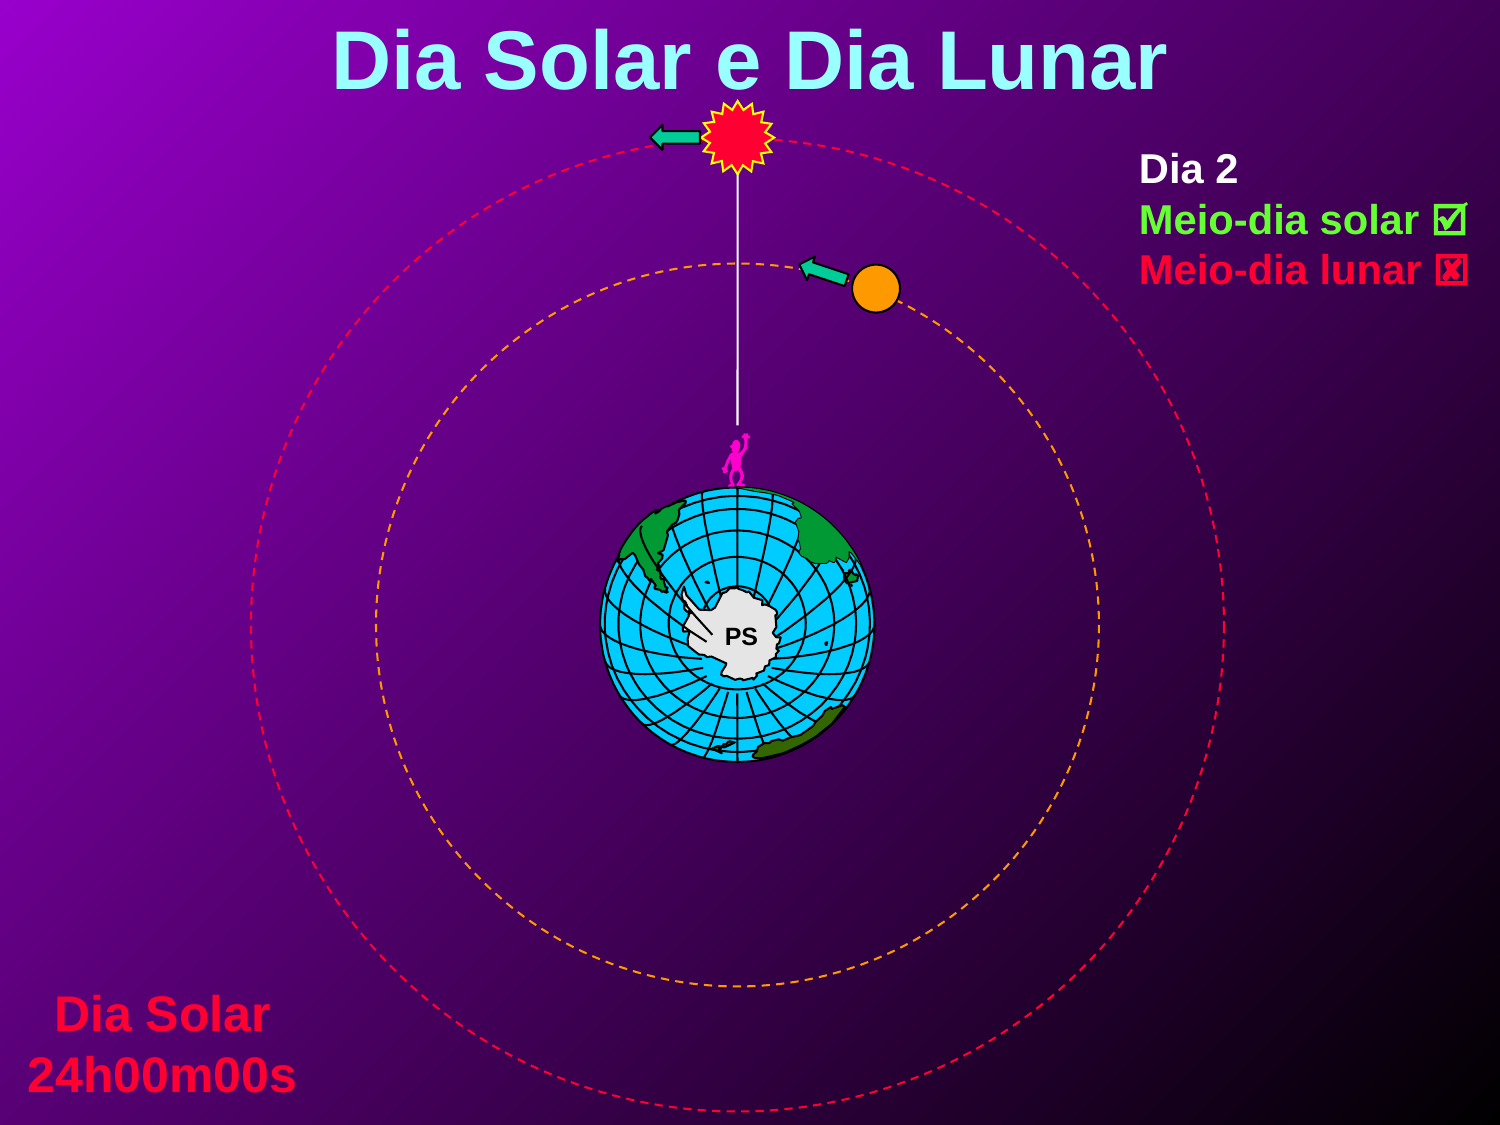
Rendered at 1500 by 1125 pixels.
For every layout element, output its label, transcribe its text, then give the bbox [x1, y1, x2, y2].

text_box [707, 689, 768, 716]
text_box [739, 532, 765, 559]
text_box [626, 701, 650, 724]
text_box [685, 615, 710, 655]
text_box [649, 725, 677, 743]
text_box [757, 564, 781, 600]
text_box [771, 577, 796, 613]
text_box [617, 673, 643, 699]
text_box [642, 627, 675, 655]
text_box [722, 434, 750, 486]
text_box [674, 516, 705, 546]
text_box PS [710, 614, 774, 659]
text_box [757, 714, 782, 734]
text_box [633, 675, 666, 696]
text_box [602, 597, 606, 628]
text_box [780, 619, 804, 645]
text_box [848, 639, 867, 671]
text_box [739, 511, 769, 533]
text_box [620, 526, 665, 590]
text_box [799, 627, 833, 655]
text_box [848, 670, 865, 698]
text_box [852, 264, 901, 313]
text_box [764, 538, 792, 571]
text_box [676, 742, 706, 756]
text_box [690, 686, 718, 710]
text_box [705, 511, 736, 533]
text_box [642, 599, 668, 635]
text_box [703, 489, 736, 498]
text_box [641, 502, 684, 562]
text_box [686, 494, 700, 504]
text_box [602, 634, 610, 665]
text_box [671, 597, 687, 623]
text_box [647, 653, 685, 672]
text_box [684, 731, 711, 747]
text_box [704, 498, 736, 511]
text_box [806, 599, 833, 635]
text_box [852, 579, 865, 607]
text_box [683, 590, 775, 629]
text_box [739, 558, 760, 588]
text_box [647, 584, 674, 612]
text_box [606, 602, 618, 640]
text_box [869, 597, 873, 629]
text_box [660, 530, 678, 564]
text_box [609, 569, 626, 607]
text_box [864, 633, 873, 666]
text_box [737, 487, 868, 592]
text_box [790, 653, 828, 672]
text_box [693, 714, 718, 734]
text_box [792, 694, 824, 714]
title Dia Solar e Dia Lunar [112, 0, 1388, 126]
text_box [709, 532, 736, 559]
text_box [662, 551, 689, 589]
text_box [693, 564, 717, 600]
text_box [671, 706, 700, 727]
text_box [831, 673, 858, 699]
text_box [808, 675, 842, 696]
text_box [757, 686, 784, 710]
text_box [607, 563, 618, 592]
text_box Dia 2 Meio-dia solar  Meio-dia lunar  [1124, 137, 1487, 302]
text_box [673, 681, 707, 702]
text_box [832, 583, 853, 621]
text_box [682, 537, 711, 571]
text_box [739, 700, 849, 760]
text_box [708, 594, 719, 608]
text_box [775, 597, 803, 634]
text_box [620, 614, 642, 648]
text_box [670, 619, 687, 642]
text_box [739, 498, 771, 512]
text_box [833, 614, 855, 648]
text_box [715, 558, 736, 588]
text_box [777, 641, 801, 657]
text_box [778, 672, 816, 690]
text_box [774, 638, 778, 653]
text_box [716, 718, 736, 737]
text_box [722, 659, 768, 678]
text_box [823, 646, 852, 673]
text_box [801, 573, 828, 613]
text_box [739, 718, 758, 737]
text_box [679, 503, 702, 522]
text_box [673, 641, 792, 688]
text_box [621, 582, 643, 621]
text_box [857, 603, 868, 640]
text_box [774, 706, 803, 727]
text_box [658, 719, 687, 737]
text_box [684, 577, 704, 608]
text_box [607, 638, 627, 671]
text_box [635, 700, 664, 722]
text_box [848, 574, 856, 581]
text_box [609, 669, 627, 698]
text_box [630, 565, 648, 592]
text_box [707, 738, 736, 760]
text_box [622, 555, 636, 574]
text_box Dia Solar 24h00m00s [12, 977, 313, 1111]
text_box [767, 681, 801, 702]
text_box [650, 694, 683, 715]
text_box [658, 672, 696, 690]
text_box [623, 646, 652, 673]
text_box [700, 100, 775, 175]
